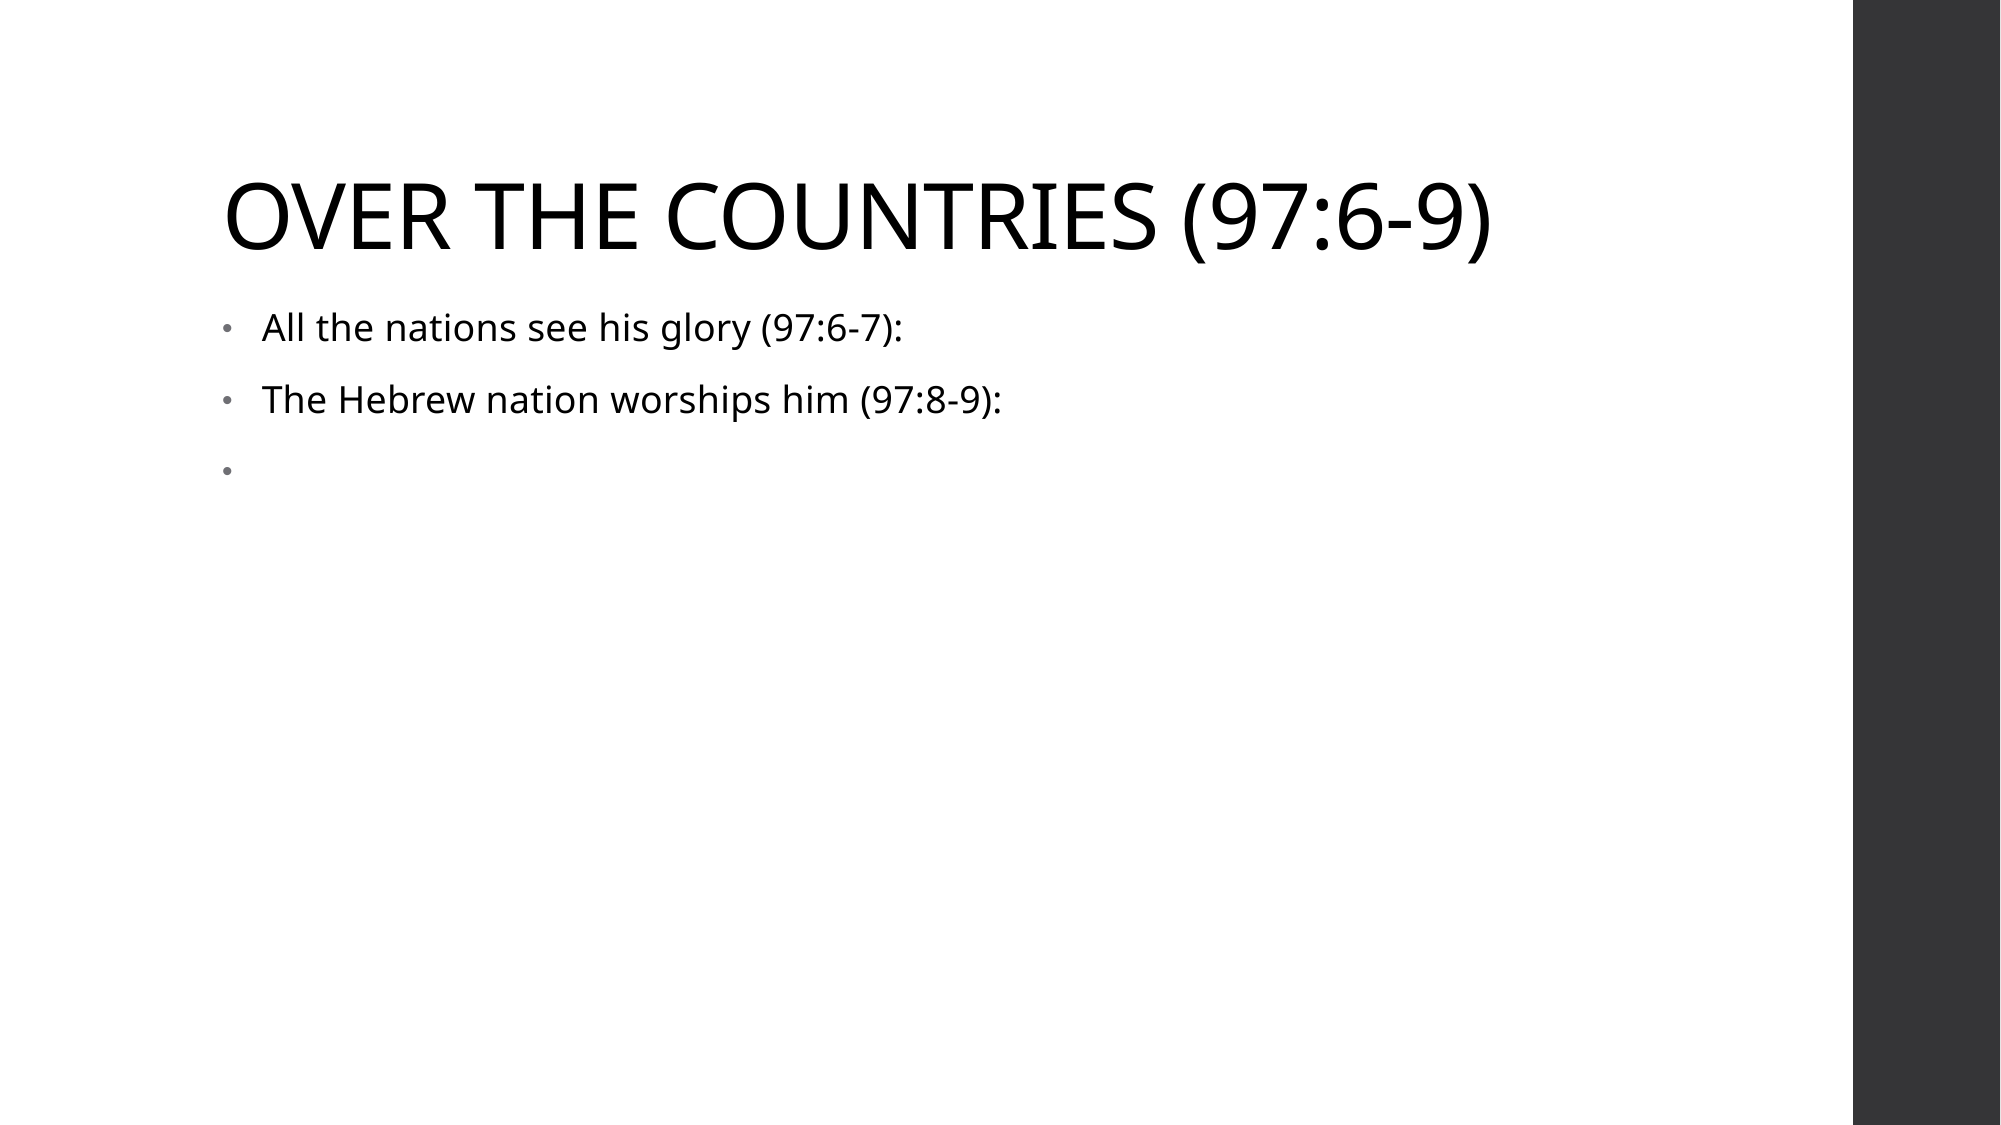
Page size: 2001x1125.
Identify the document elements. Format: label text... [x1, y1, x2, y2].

title OVER THE COUNTRIES (97:6-9) [206, 60, 1797, 278]
list All the nations see his glory (97:6-7): The Hebrew nation worships him (97:8-9): [206, 299, 1617, 1014]
